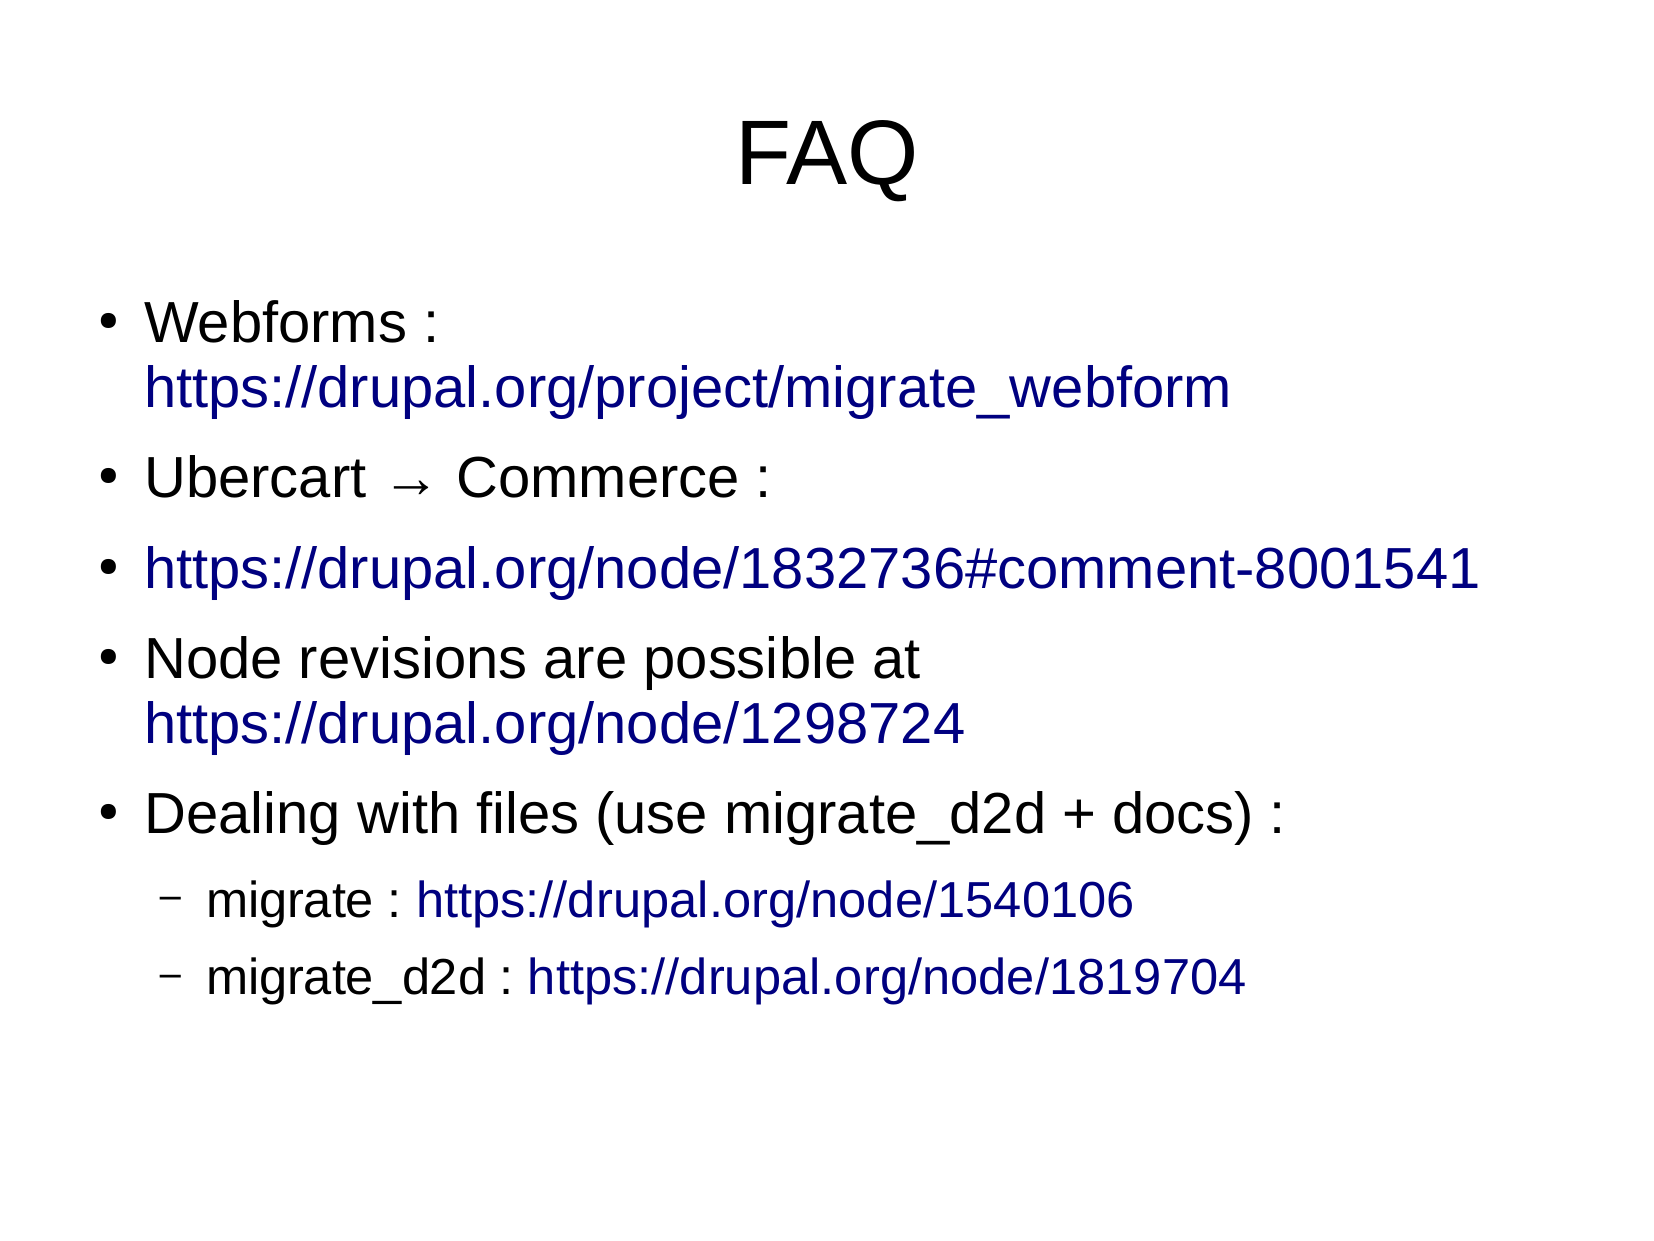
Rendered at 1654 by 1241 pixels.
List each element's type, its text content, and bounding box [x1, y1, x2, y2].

title FAQ [82, 49, 1571, 257]
list Webforms : https://drupal.org/project/migrate_webform Ubercart → Commerce : https://drupal.org/node/1832736#comment-8001541 Node revisions are possible at https://drupal.org/node/1298724 Dealing with files (use migrate_d2d + docs) : migrate : https://drupal.org/node/1540106 migrate_d2d : https://drupal.org/node/1819704 [82, 290, 1538, 1010]
